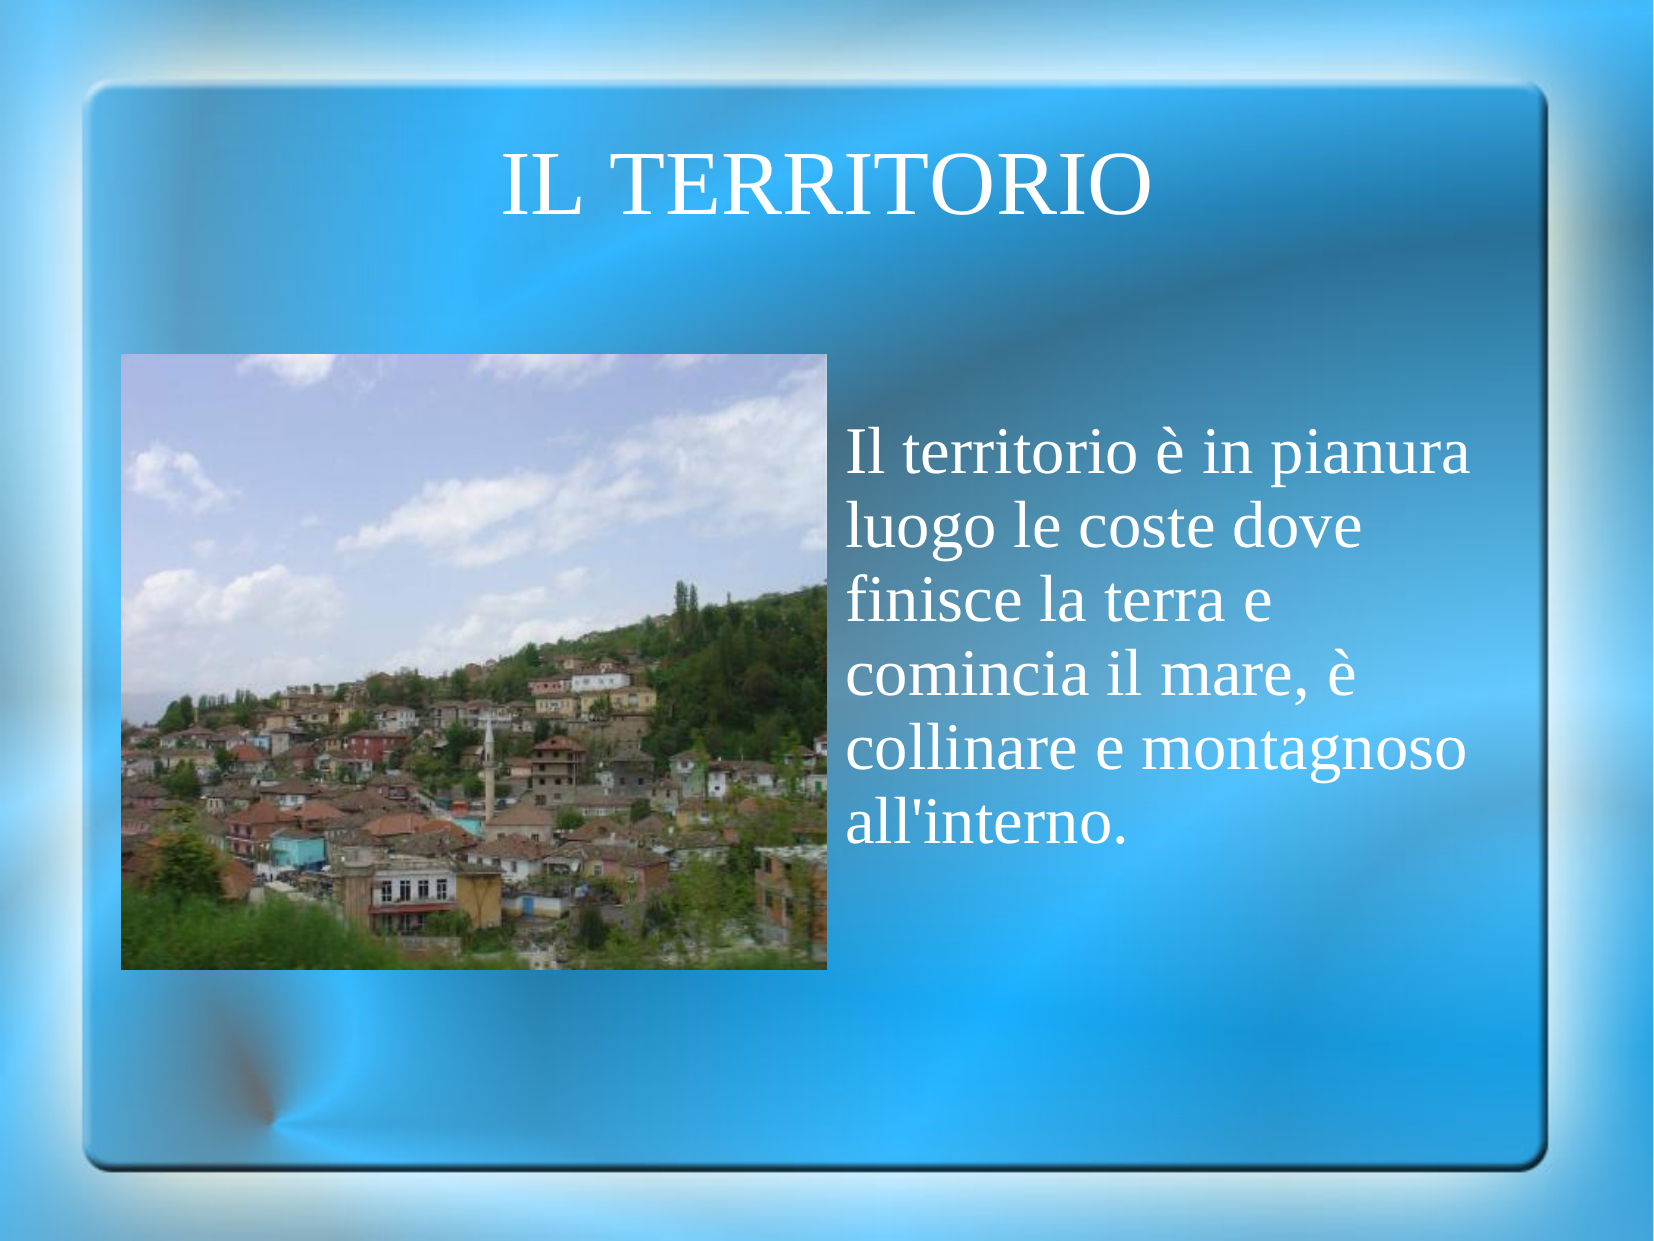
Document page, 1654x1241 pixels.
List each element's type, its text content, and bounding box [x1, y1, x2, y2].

title IL TERRITORIO [121, 132, 1534, 235]
list Il territorio è in pianura luogo le coste dove finisce la terra e comincia il mare, è collinare e montagnoso all'interno. [845, 413, 1535, 1112]
picture [0, 0, 1654, 1241]
